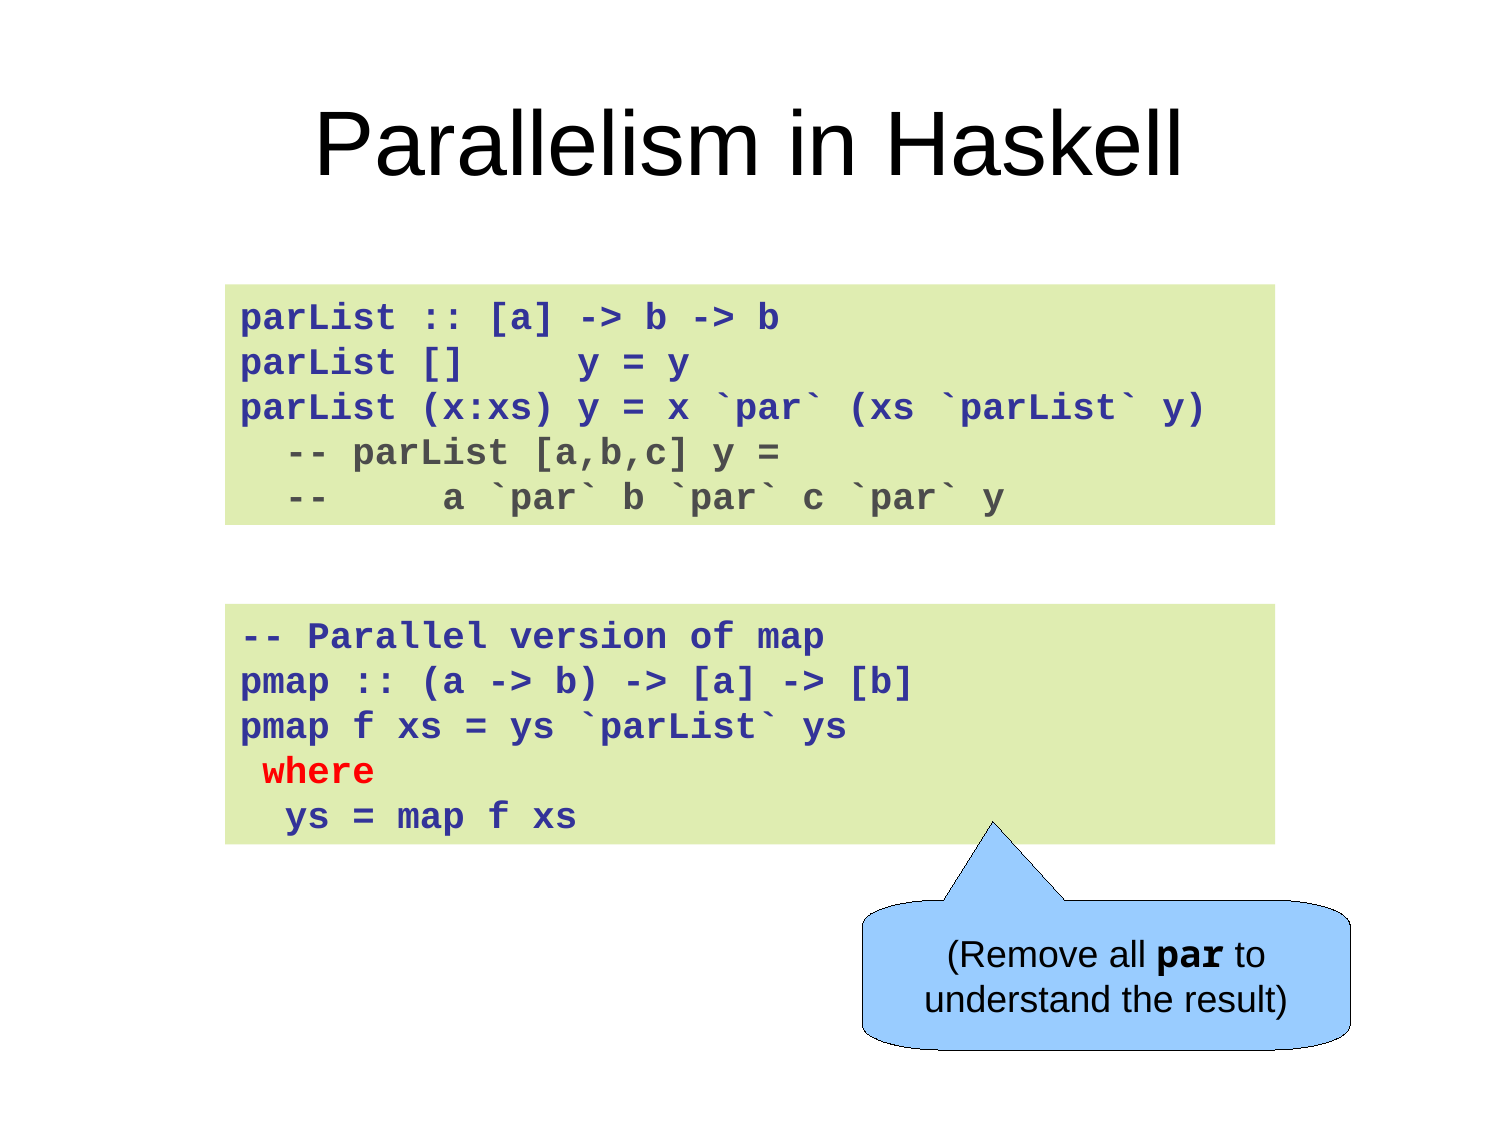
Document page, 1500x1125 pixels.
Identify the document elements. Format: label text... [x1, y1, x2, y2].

text_box -- Parallel version of map pmap :: (a -> b) -> [a] -> [b] pmap f xs = ys `parList` ys where ys = map f xs [225, 603, 1276, 845]
text_box parList :: [a] -> b -> b parList [] y = y parList (x:xs) y = x `par` (xs `parList` y) -- parList [a,b,c] y = -- a `par` b `par` c `par` y [225, 284, 1276, 525]
title Parallelism in Haskell [75, 44, 1426, 233]
text_box (Remove all par to understand the result) [862, 821, 1351, 1051]
